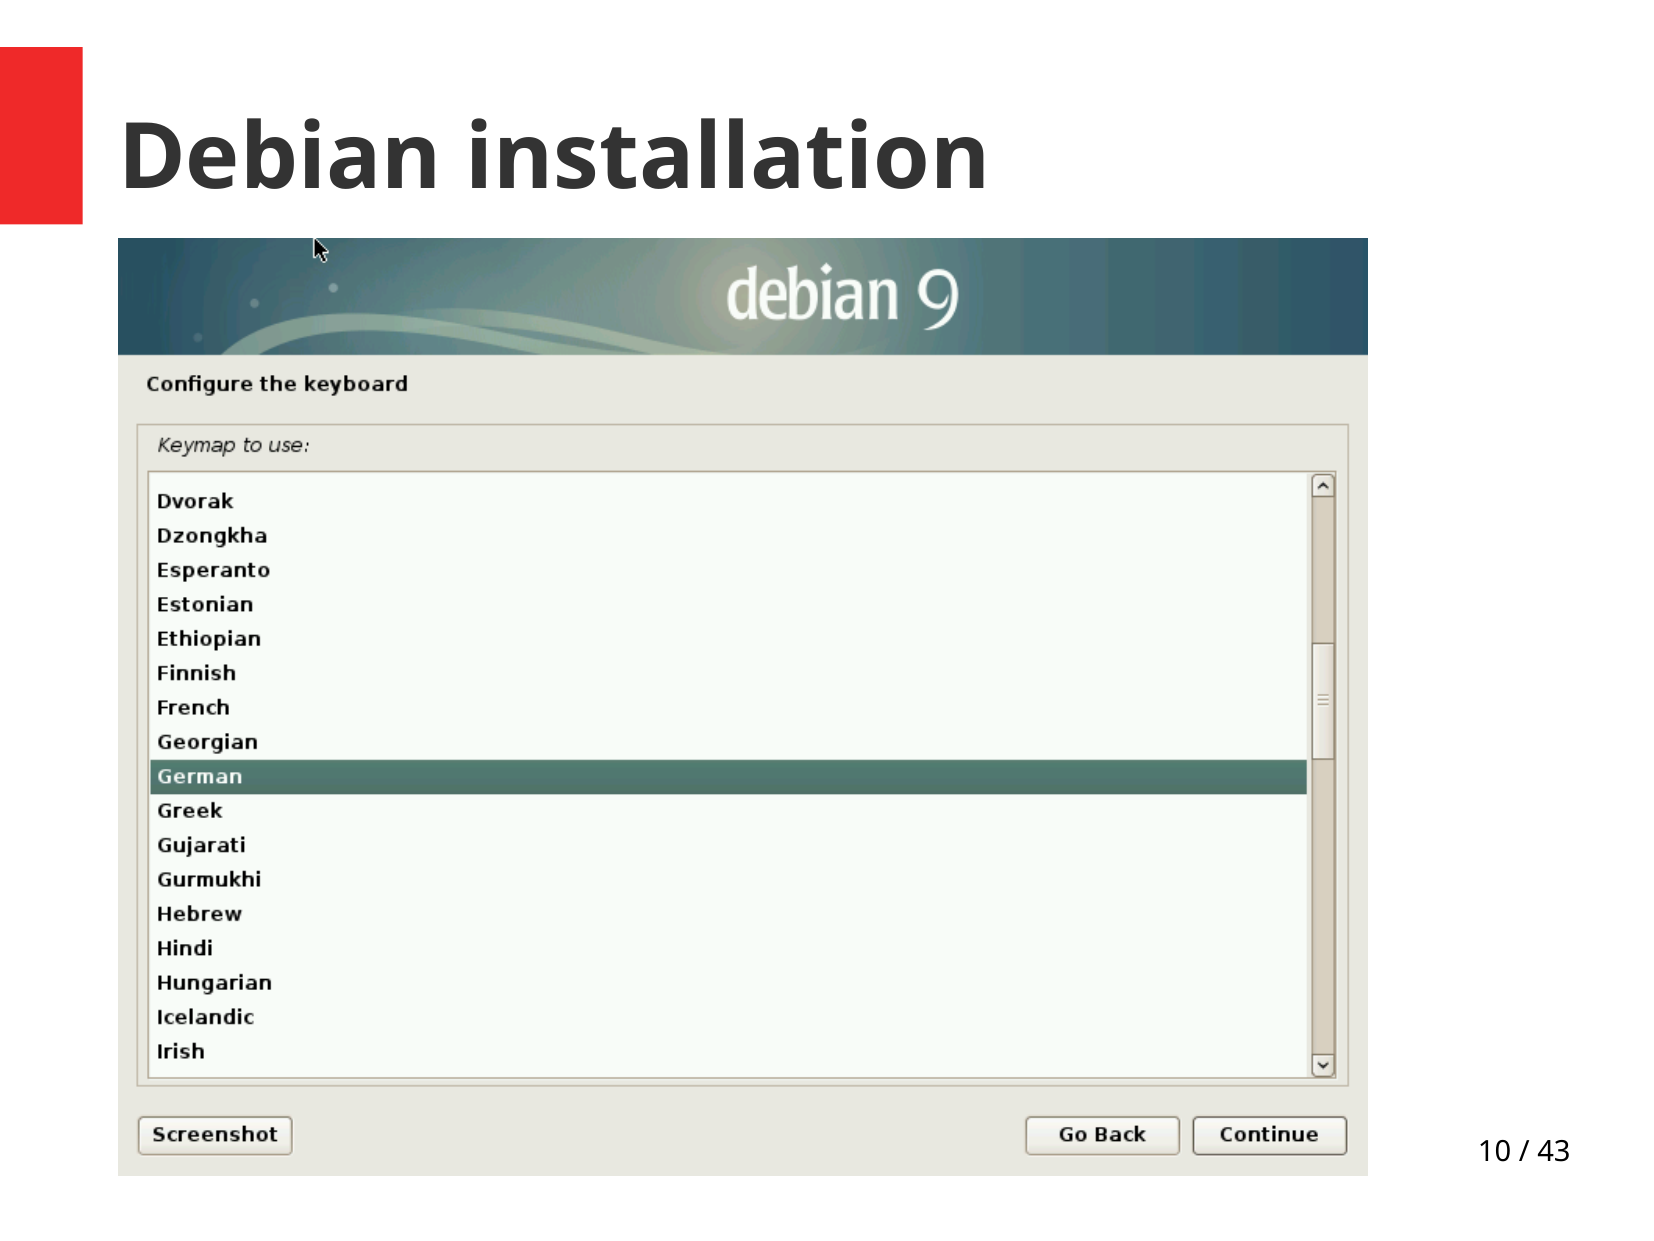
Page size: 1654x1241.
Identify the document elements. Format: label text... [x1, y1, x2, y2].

picture [118, 238, 1368, 1176]
title Debian installation [118, 49, 1571, 257]
